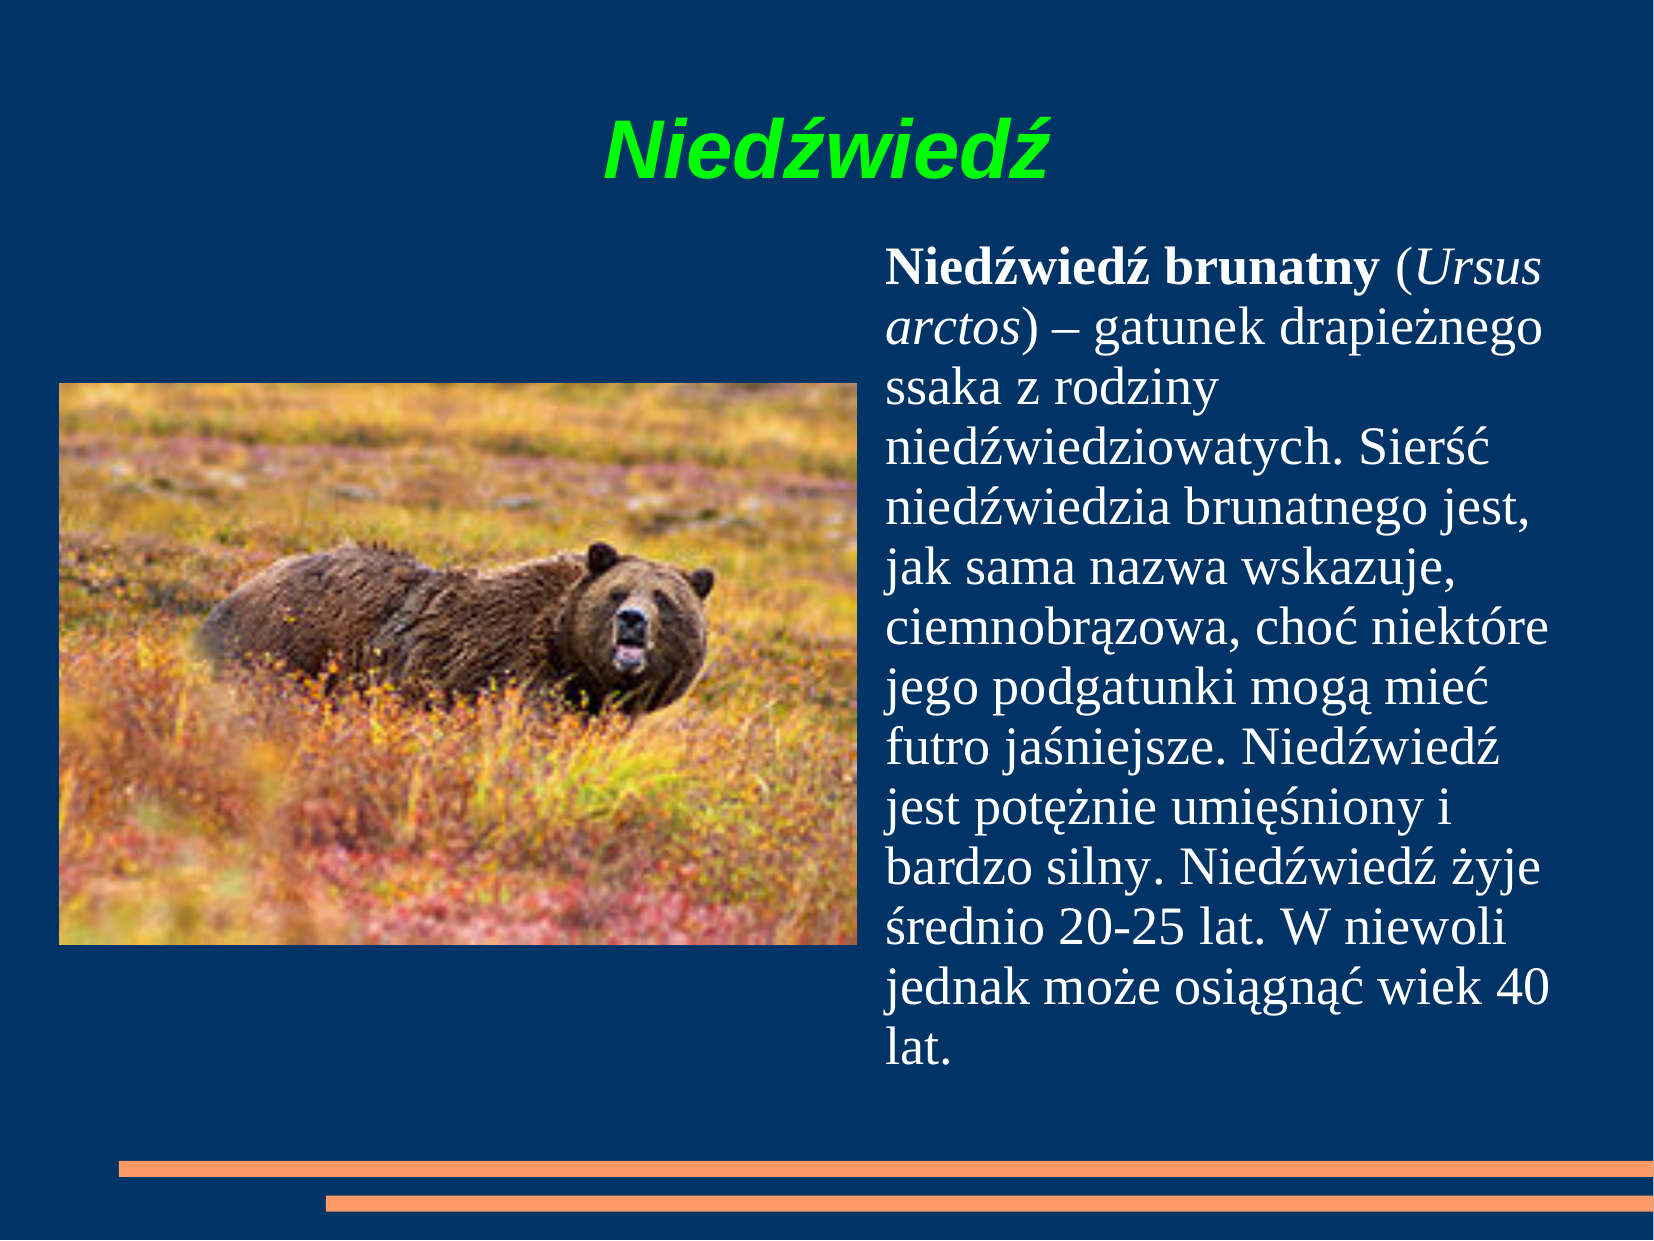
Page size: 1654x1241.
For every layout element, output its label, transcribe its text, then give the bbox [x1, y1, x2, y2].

picture [59, 383, 857, 945]
list Niedźwiedź brunatny (Ursus arctos) – gatunek drapieżnego ssaka z rodziny niedźwiedziowatych. Sierść niedźwiedzia brunatnego jest, jak sama nazwa wskazuje, ciemnobrązowa, choć niektóre jego podgatunki mogą mieć futro jaśniejsze. Niedźwiedź jest potężnie umięśniony i bardzo silny. Niedźwiedź żyje średnio 20-25 lat. W niewoli jednak może osiągnąć wiek 40 lat. [885, 236, 1589, 1092]
title Niedźwiedź [121, 53, 1534, 247]
